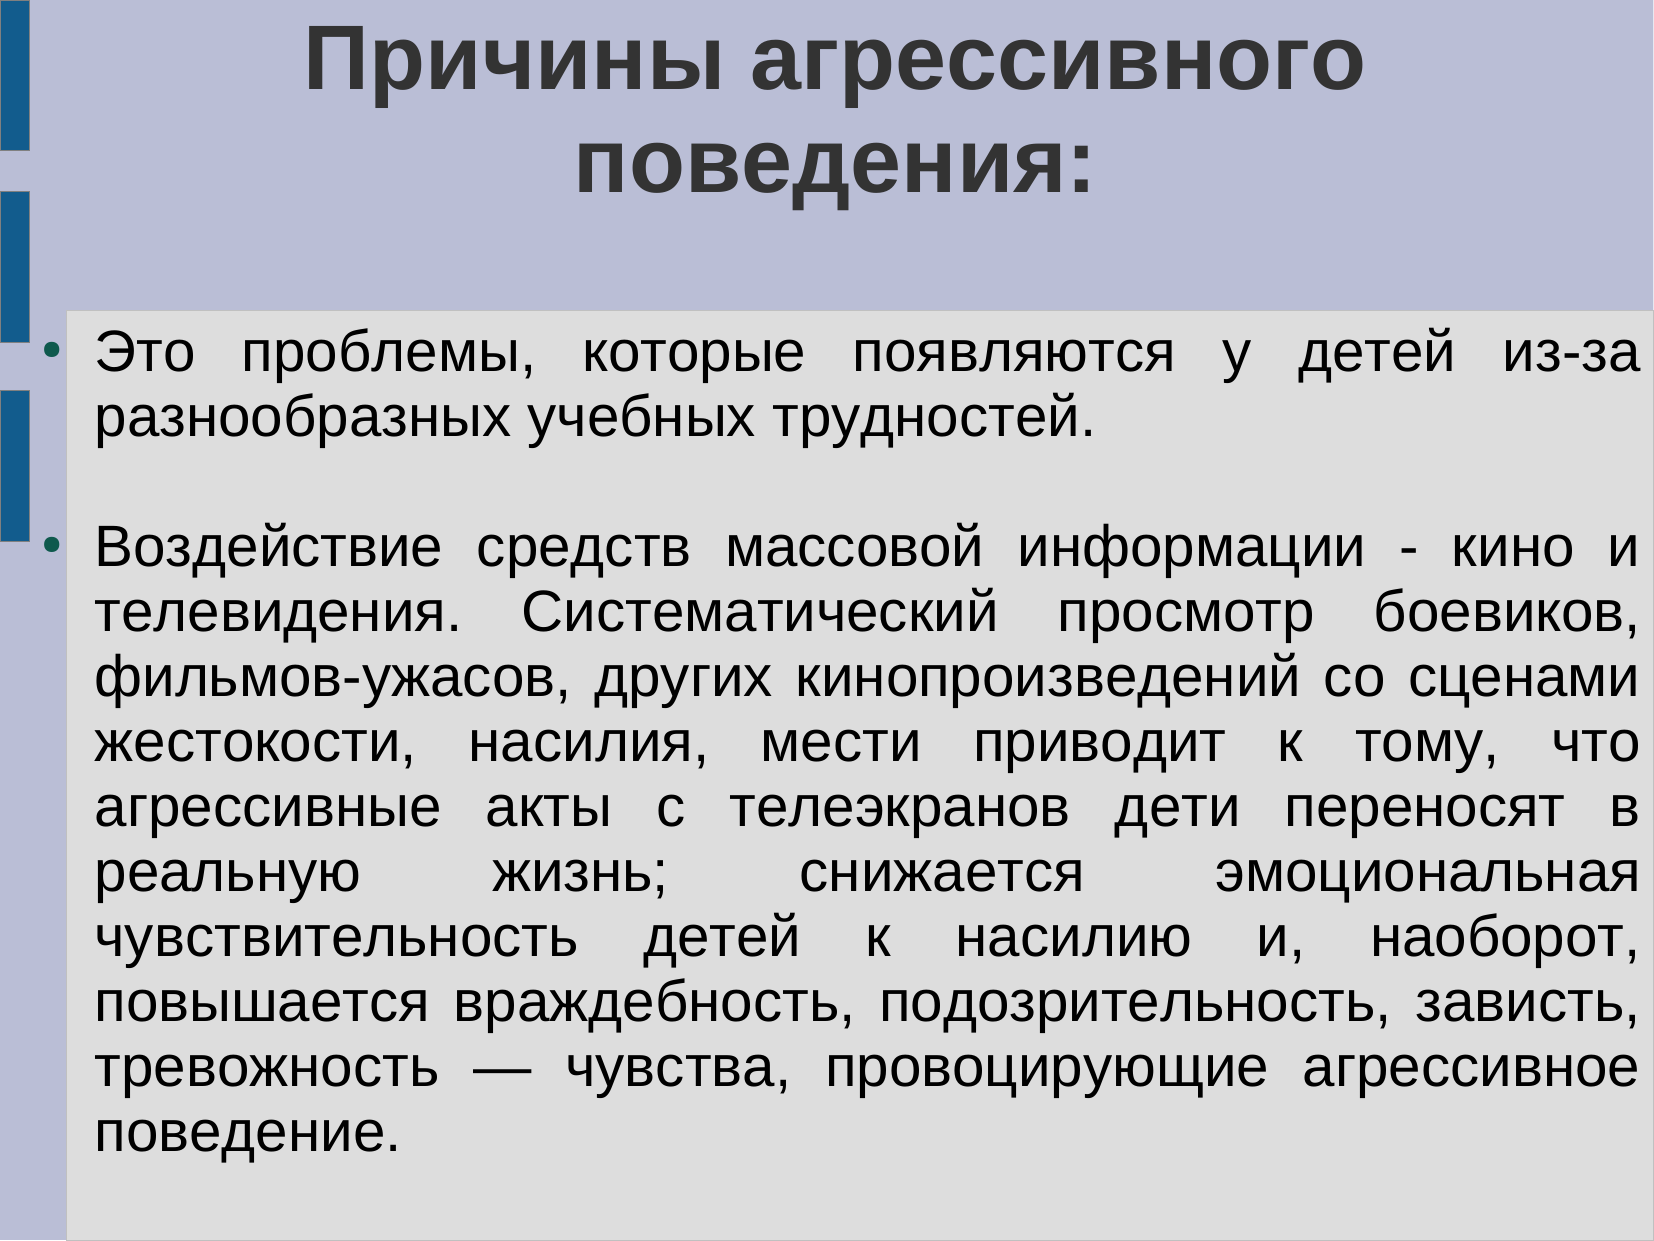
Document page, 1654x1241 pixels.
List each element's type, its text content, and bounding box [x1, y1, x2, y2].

list Это проблемы, которые появляются у детей из-за разнообразных учебных трудностей. Воздействие средств массовой информации - кино и телевидения. Систематический просмотр боевиков, фильмов-ужасов, других кинопроизведений со сценами жестокости, насилия, мести приводит к тому, что агрессивные акты с телеэкранов дети переносят в реальную жизнь; снижается эмоциональная чувствительность детей к насилию и, наоборот, повышается враждебность, подозрительность, зависть, тревожность — чувства, провоцирующие агрессивное поведение. [23, 318, 1642, 1241]
title Причины агрессивного поведения: [129, 5, 1543, 213]
